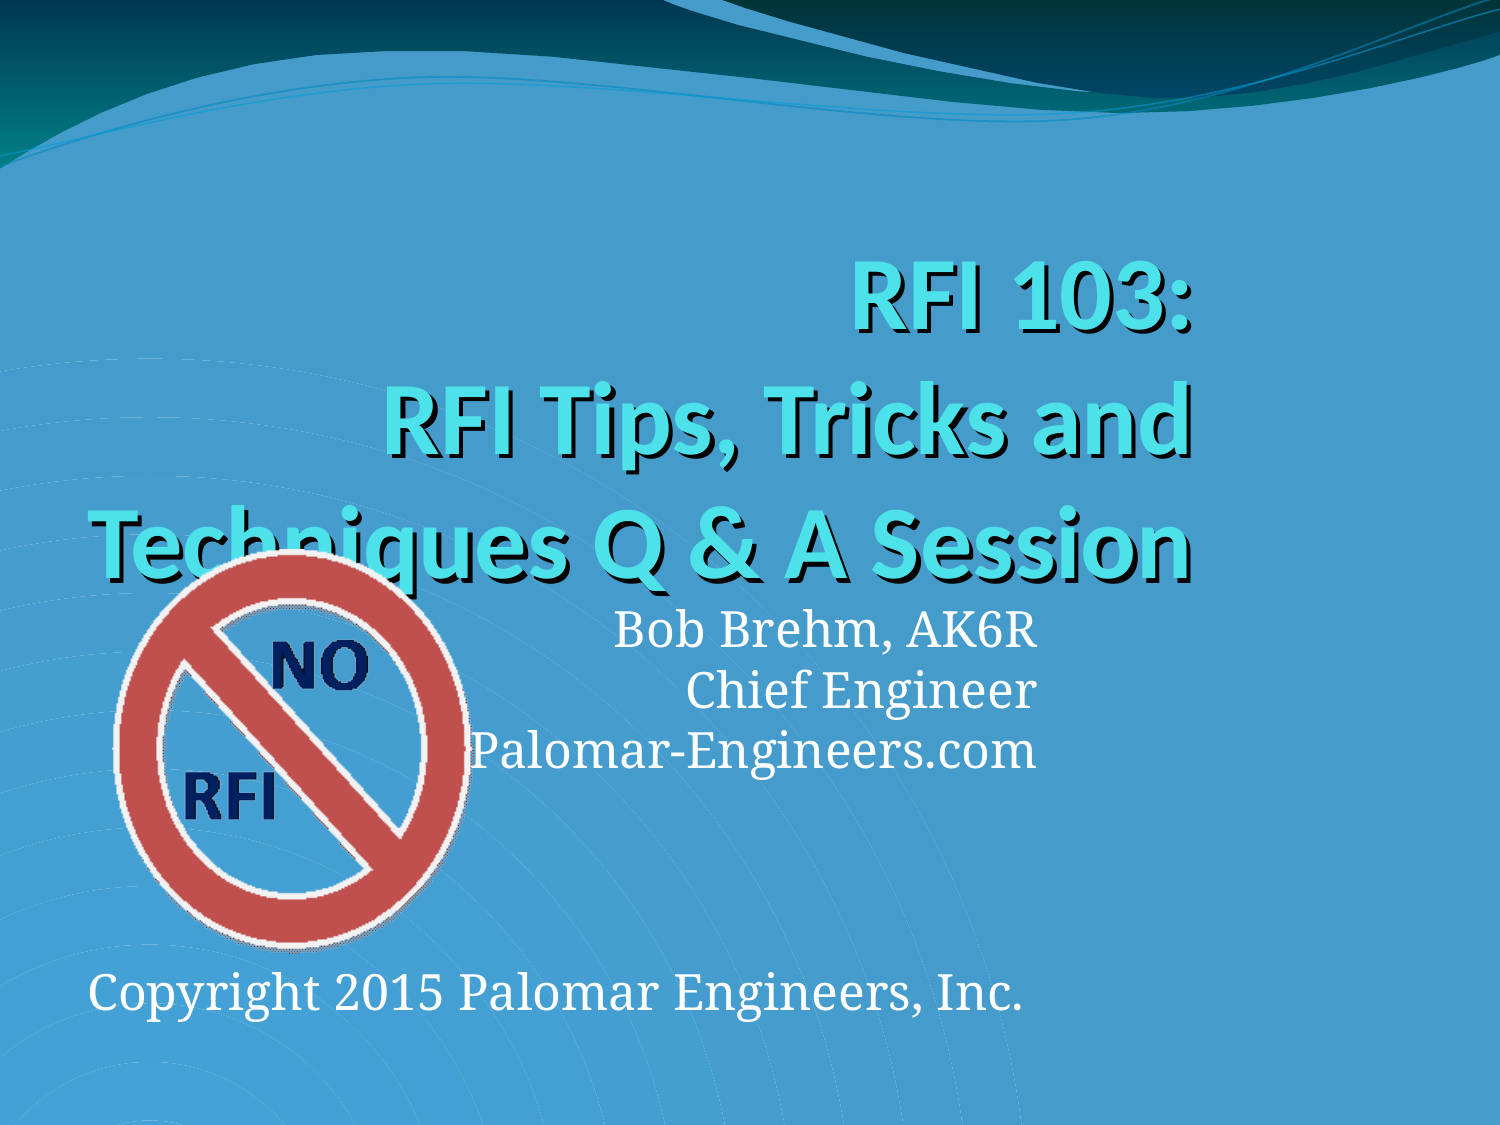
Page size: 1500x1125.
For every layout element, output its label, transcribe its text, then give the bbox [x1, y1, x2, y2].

subtitle Bob Brehm, AK6R Chief Engineer Palomar-Engineers.com Copyright 2015 Palomar Engineers, Inc. [87, 529, 1377, 1038]
picture [112, 549, 474, 954]
picture [113, 125, 133, 131]
picture [65, 138, 80, 143]
title RFI 103: RFI Tips, Tricks and Techniques Q & A Session [87, 224, 1376, 526]
picture [635, 90, 669, 94]
